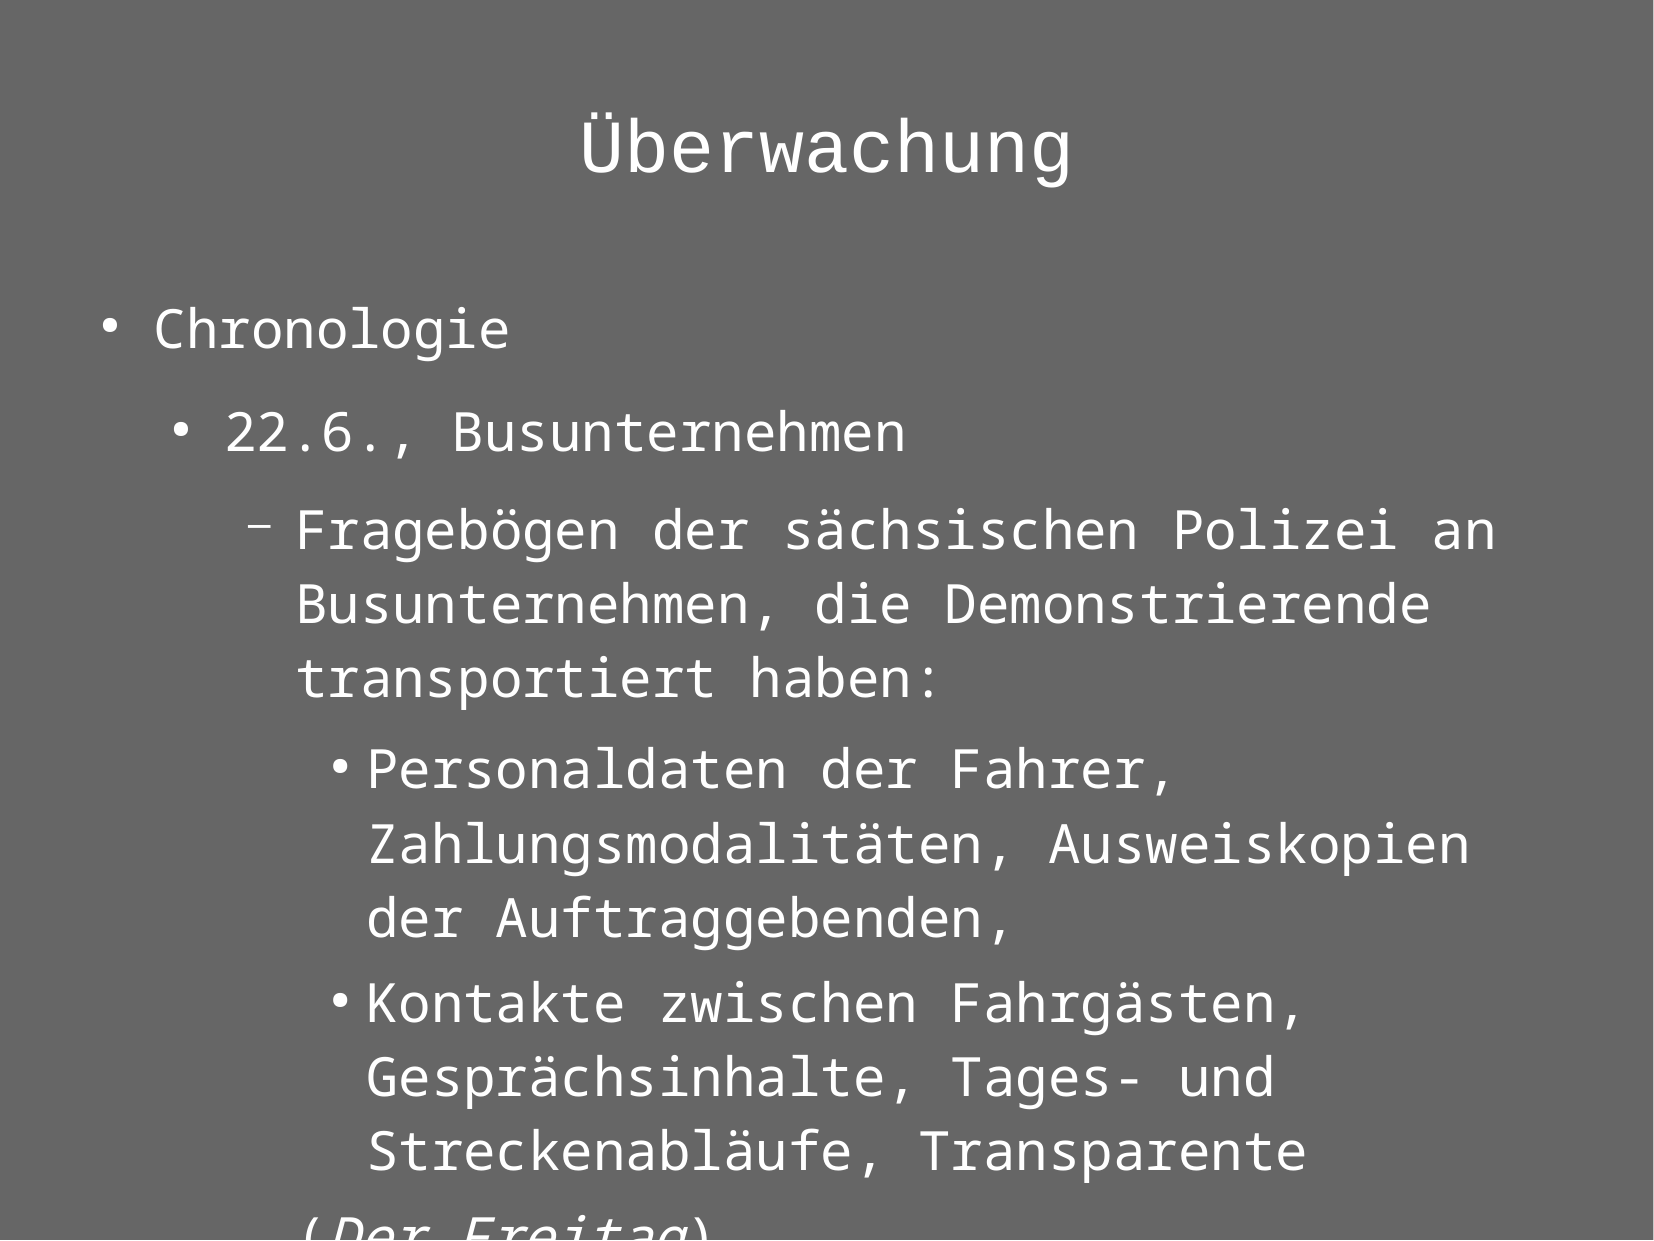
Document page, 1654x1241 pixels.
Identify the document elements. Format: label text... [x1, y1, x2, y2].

title Überwachung [82, 49, 1571, 257]
list Chronologie 22.6., Busunternehmen Fragebögen der sächsischen Polizei an Busunternehmen, die Demonstrierende transportiert haben: Personaldaten der Fahrer, Zahlungsmodalitäten, Ausweiskopien der Auftraggebenden, Kontakte zwischen Fahrgästen, Gesprächsinhalte, Tages- und Streckenabläufe, Transparente (Der Freitag) [82, 290, 1571, 1109]
